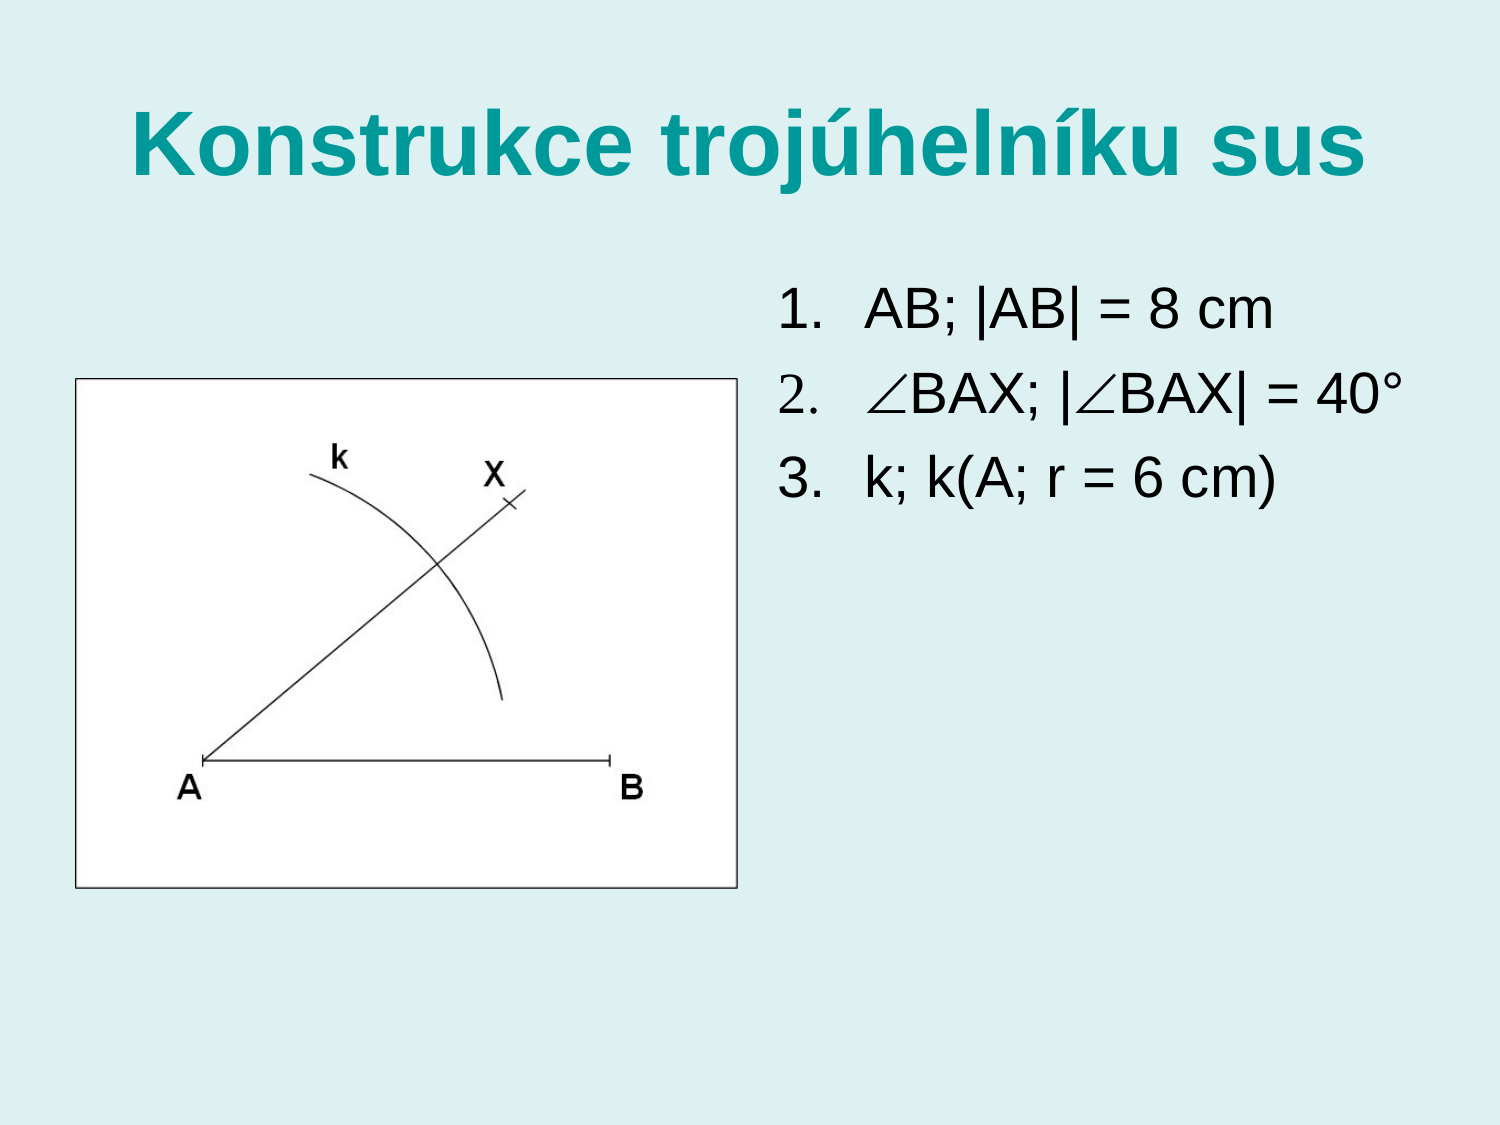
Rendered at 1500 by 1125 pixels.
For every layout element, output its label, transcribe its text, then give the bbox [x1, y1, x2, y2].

picture [75, 378, 738, 889]
list AB; |AB| = 8 cm BAX; |BAX| = 40° k; k(A; r = 6 cm) [762, 262, 1426, 1006]
title Konstrukce trojúhelníku sus [75, 45, 1426, 233]
